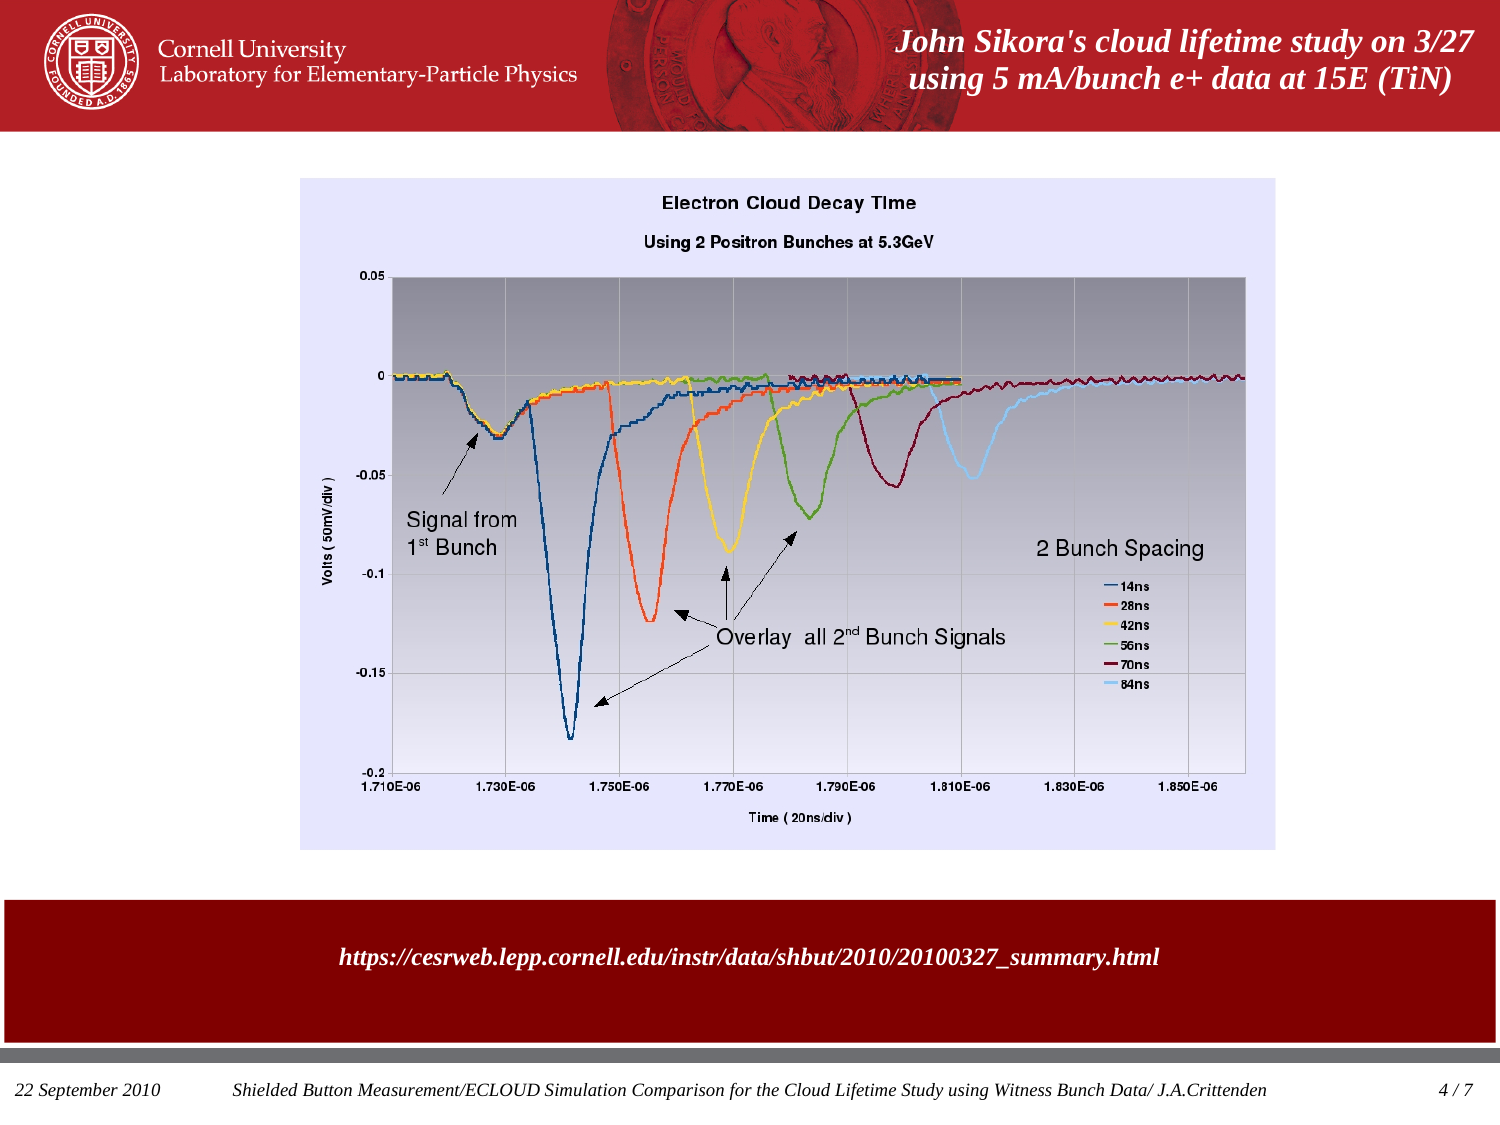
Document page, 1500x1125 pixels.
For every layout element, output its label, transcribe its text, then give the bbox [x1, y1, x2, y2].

text_box John Sikora's cloud lifetime study on 3/27 using 5 mA/bunch e+ data at 15E (TiN) [862, 14, 1500, 128]
picture [0, 0, 1500, 132]
text_box https://cesrweb.lepp.cornell.edu/instr/data/shbut/2010/20100327_summary.html [4, 899, 1496, 1043]
picture [300, 149, 1276, 881]
